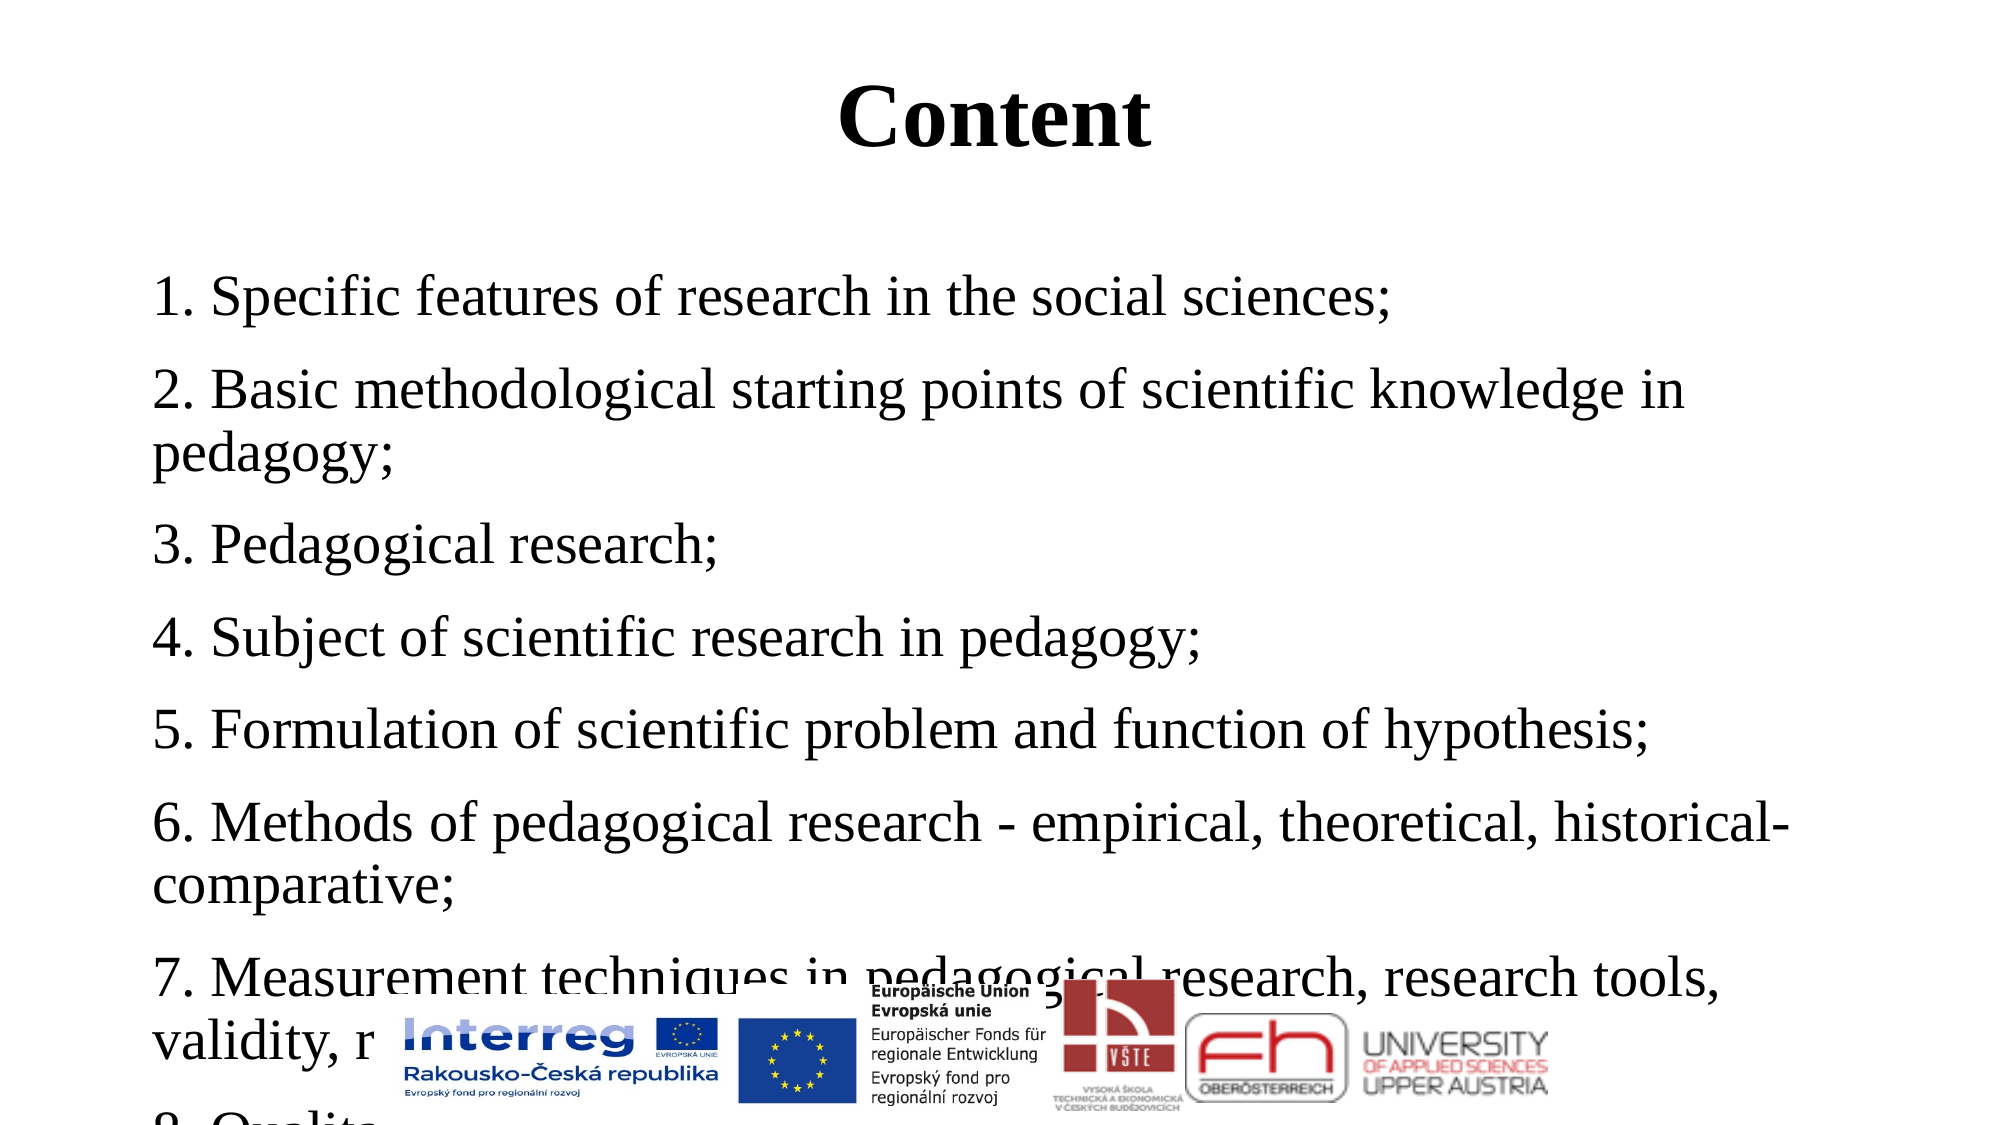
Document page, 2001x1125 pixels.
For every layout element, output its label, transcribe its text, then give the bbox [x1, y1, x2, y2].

picture [1185, 1013, 1548, 1103]
list 1. Specific features of research in the social sciences; 2. Basic methodological starting points of scientific knowledge in pedagogy; 3. Pedagogical research; 4. Subject of scientific research in pedagogy; 5. Formulation of scientific problem and function of hypothesis; 6. Methods of pedagogical research - empirical, theoretical, historical-comparative; 7. Measurement techniques in pedagogical research, research tools, validity, reliability; 8. Qualitative methods; 9. Quantitative analysis; 10. Theory and creation of didactic text, proposal of a didactic text prototype, verification and optimization of didactic test, standardized test; 11. Diagnostic analyzes and assessment of didactic tests; 12. Evaluation in a wider, comprehensive sense, self-evaluation. [137, 257, 1863, 1014]
title Content [148, 59, 1863, 231]
picture [1053, 979, 1184, 1111]
picture [374, 984, 1046, 1125]
